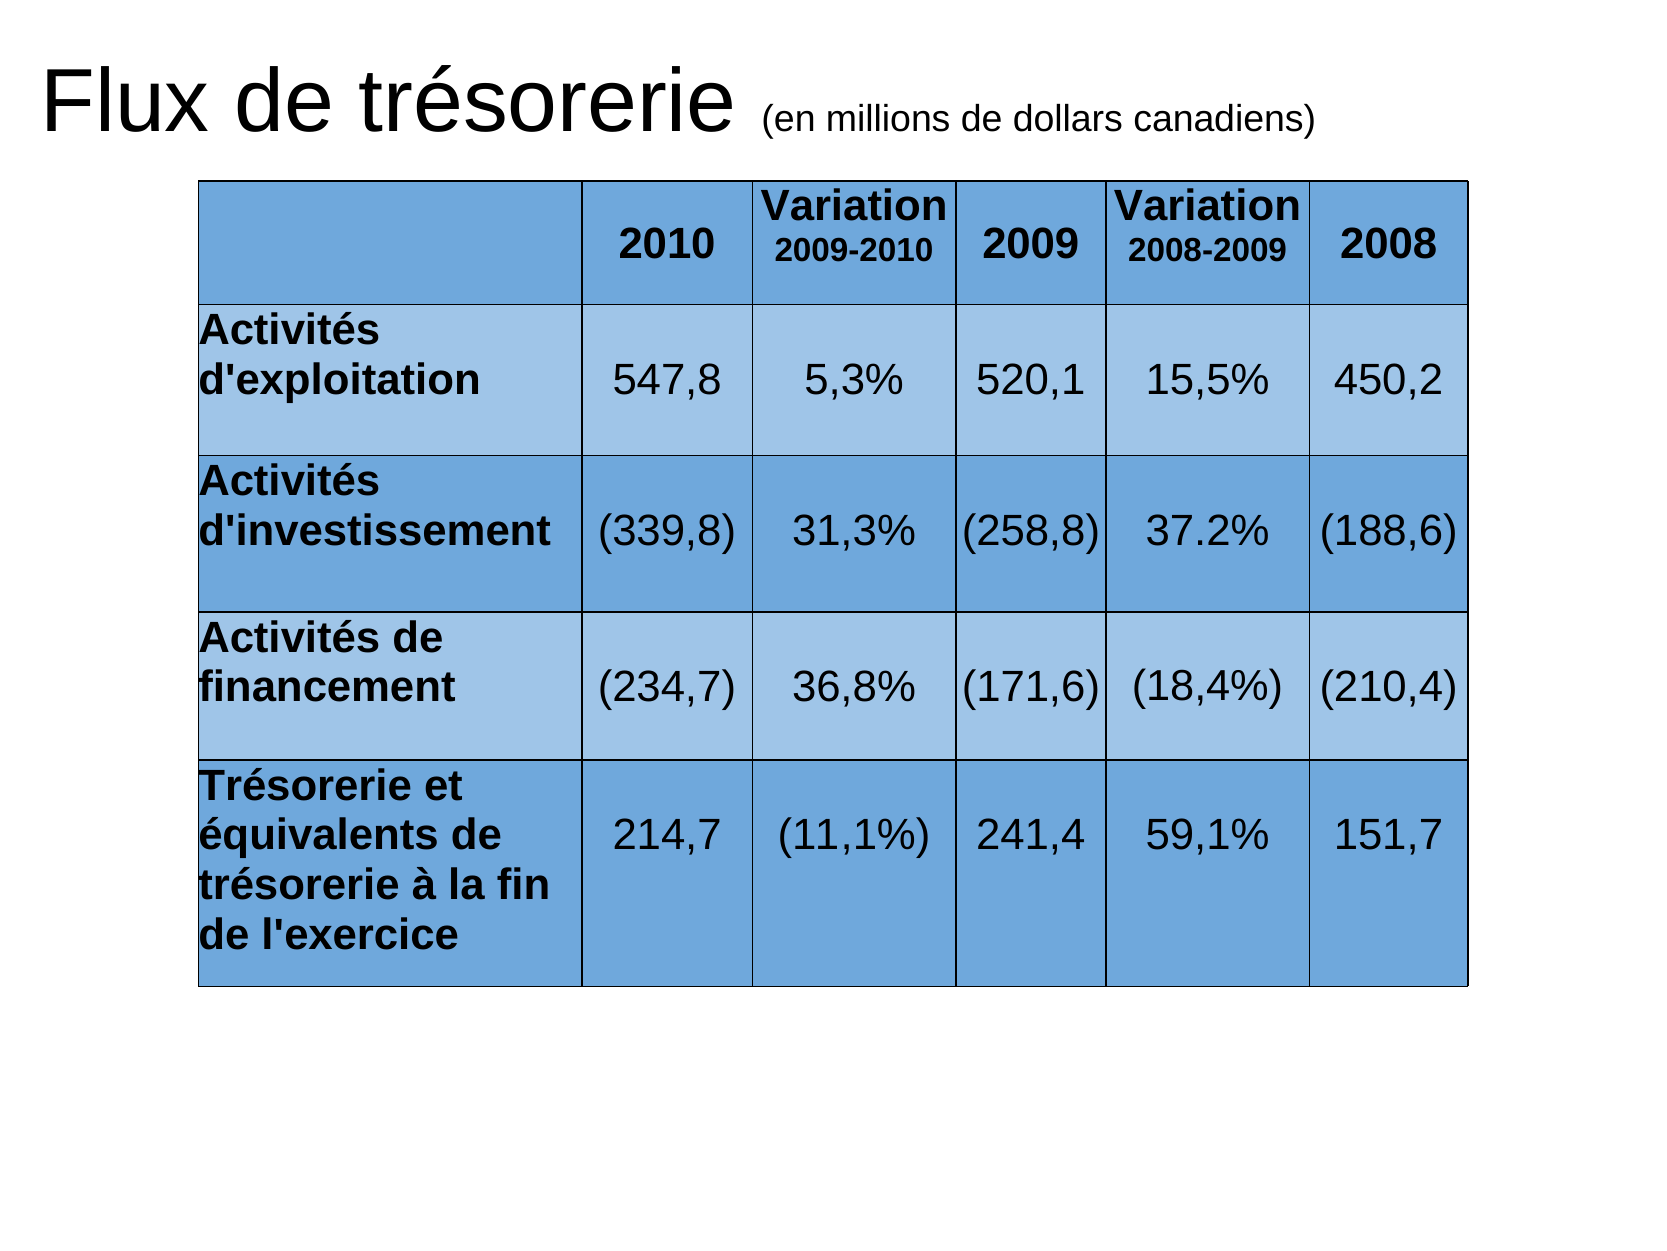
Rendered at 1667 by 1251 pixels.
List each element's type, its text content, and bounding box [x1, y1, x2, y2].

text_box 2010 [583, 182, 752, 304]
text_box 37.2% [1107, 456, 1309, 611]
text_box 31,3% [753, 456, 955, 611]
text_box (234,7) [583, 613, 752, 759]
text_box (11,1%) [753, 761, 955, 986]
text_box 5,3% [753, 305, 955, 455]
text_box 15,5% [1107, 305, 1309, 455]
text_box Activités d'investissement [199, 456, 581, 611]
text_box [199, 182, 581, 304]
text_box 59,1% [1107, 761, 1309, 986]
text_box 450,2 [1310, 305, 1467, 455]
text_box Trésorerie et équivalents de trésorerie à la fin de l'exercice [199, 761, 581, 986]
text_box 2009 [957, 182, 1105, 304]
text_box 547,8 [583, 305, 752, 455]
text_box Variation 2008-2009 [1107, 182, 1309, 304]
text_box 520,1 [957, 305, 1105, 455]
text_box 36,8% [753, 613, 955, 759]
text_box (171,6) [957, 613, 1105, 759]
text_box (188,6) [1310, 456, 1467, 611]
text_box 241,4 [957, 761, 1105, 986]
text_box (210,4) [1310, 613, 1467, 759]
text_box 2008 [1310, 182, 1467, 304]
text_box (18,4%) [1107, 613, 1309, 759]
text_box (339,8) [583, 456, 752, 611]
text_box Activités d'exploitation [199, 305, 581, 455]
text_box Activités de financement [199, 613, 581, 759]
text_box 151,7 [1310, 761, 1467, 986]
title Flux de trésorerie (en millions de dollars canadiens) [40, 50, 1627, 201]
text_box 214,7 [583, 761, 752, 986]
text_box (258,8) [957, 456, 1105, 611]
text_box Variation 2009-2010 [753, 182, 955, 304]
